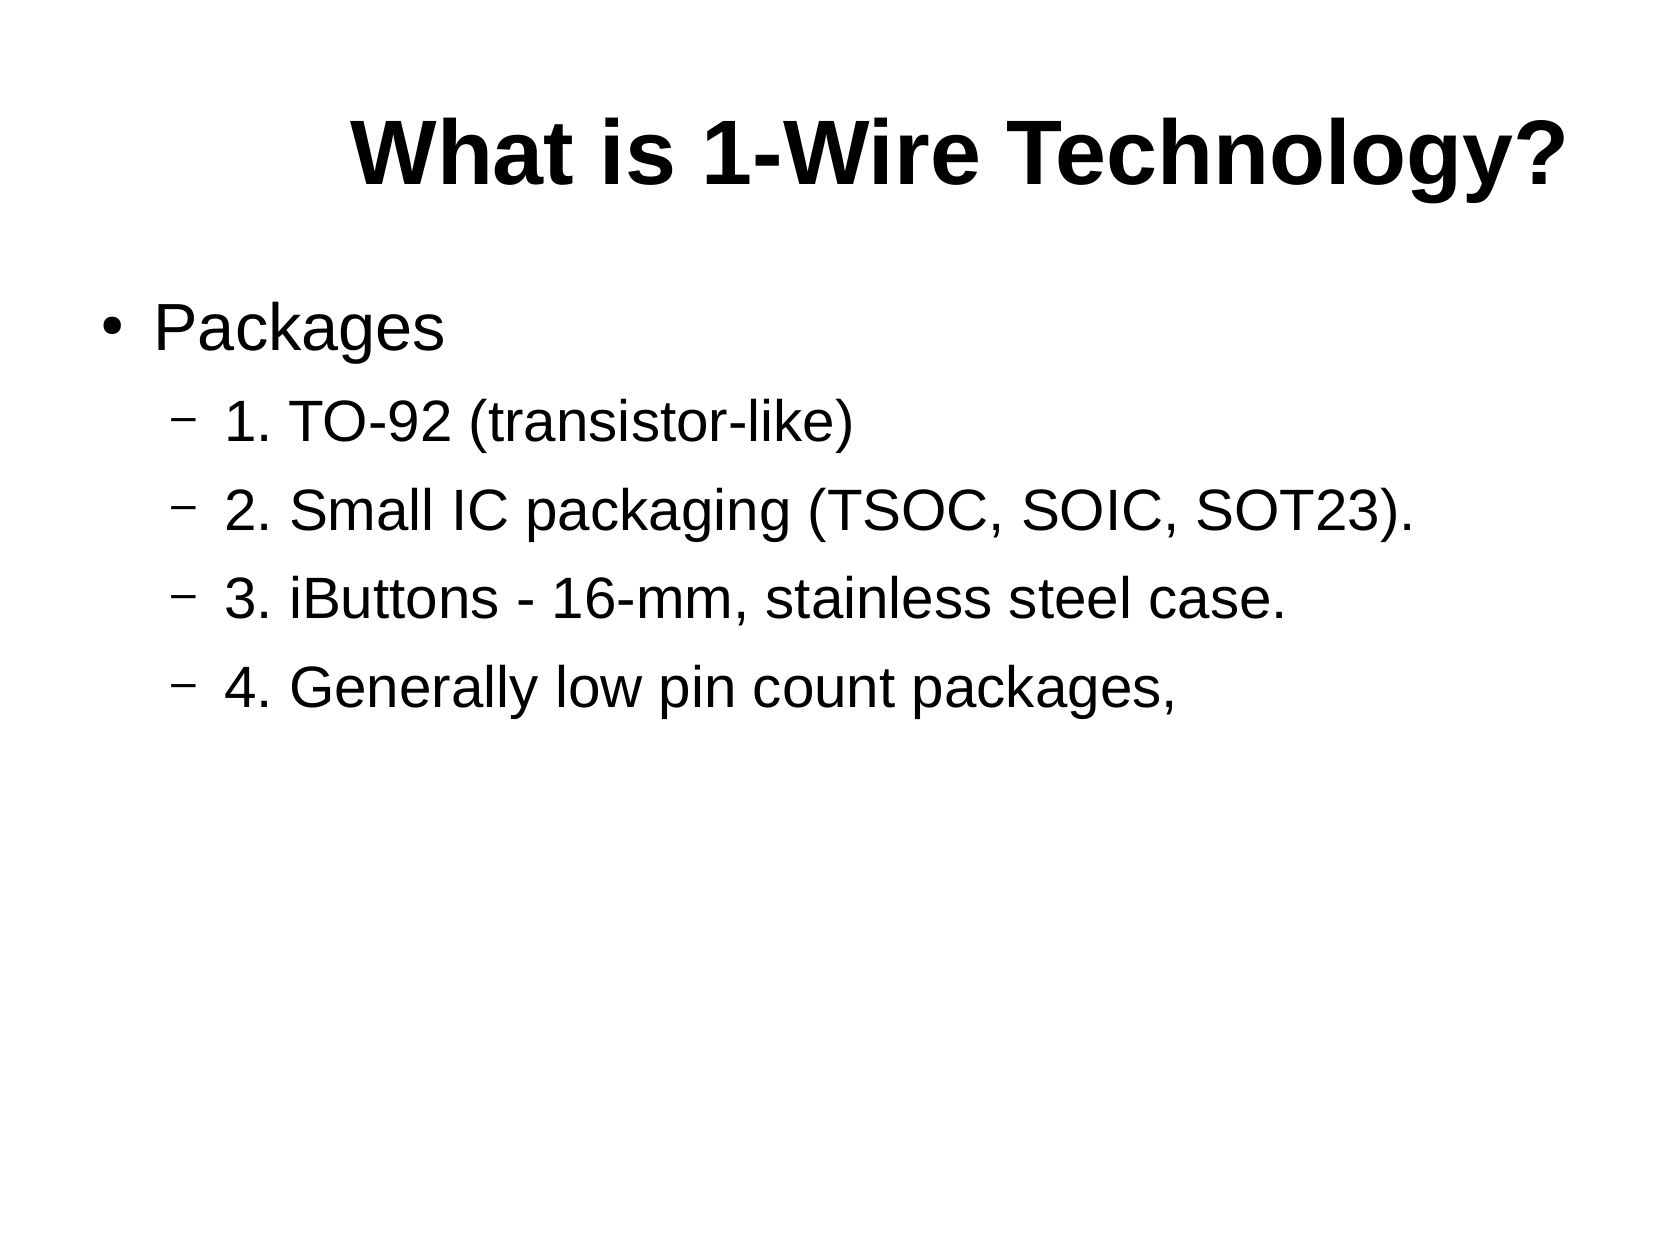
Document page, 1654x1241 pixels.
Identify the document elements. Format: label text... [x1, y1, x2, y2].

title What is 1-Wire Technology? [82, 49, 1571, 257]
list Packages 1. TO-92 (transistor-like) 2. Small IC packaging (TSOC, SOIC, SOT23). 3. iButtons - 16-mm, stainless steel case. 4. Generally low pin count packages, [82, 290, 1571, 1010]
